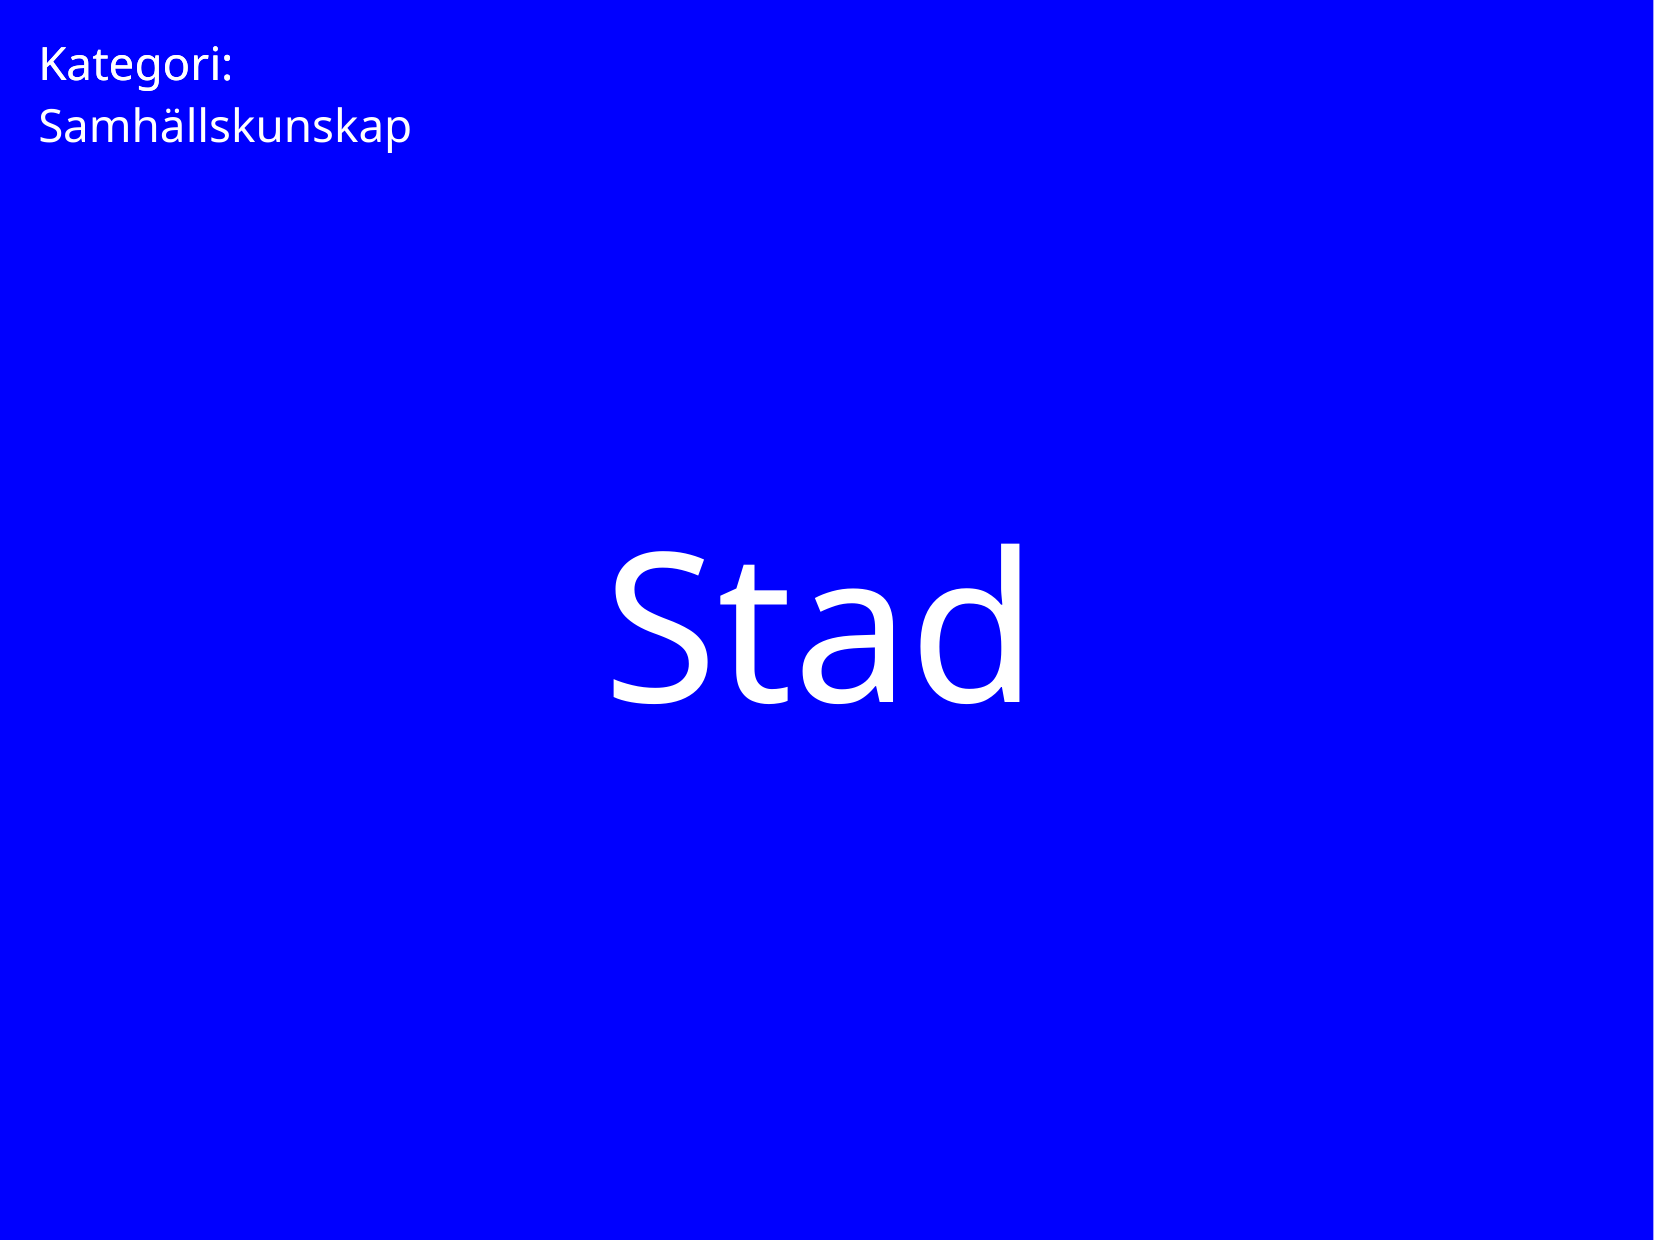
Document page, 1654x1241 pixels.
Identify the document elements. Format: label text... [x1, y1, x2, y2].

text_box Stad [283, 472, 1359, 765]
text_box Kategori: Samhällskunskap [23, 23, 615, 160]
